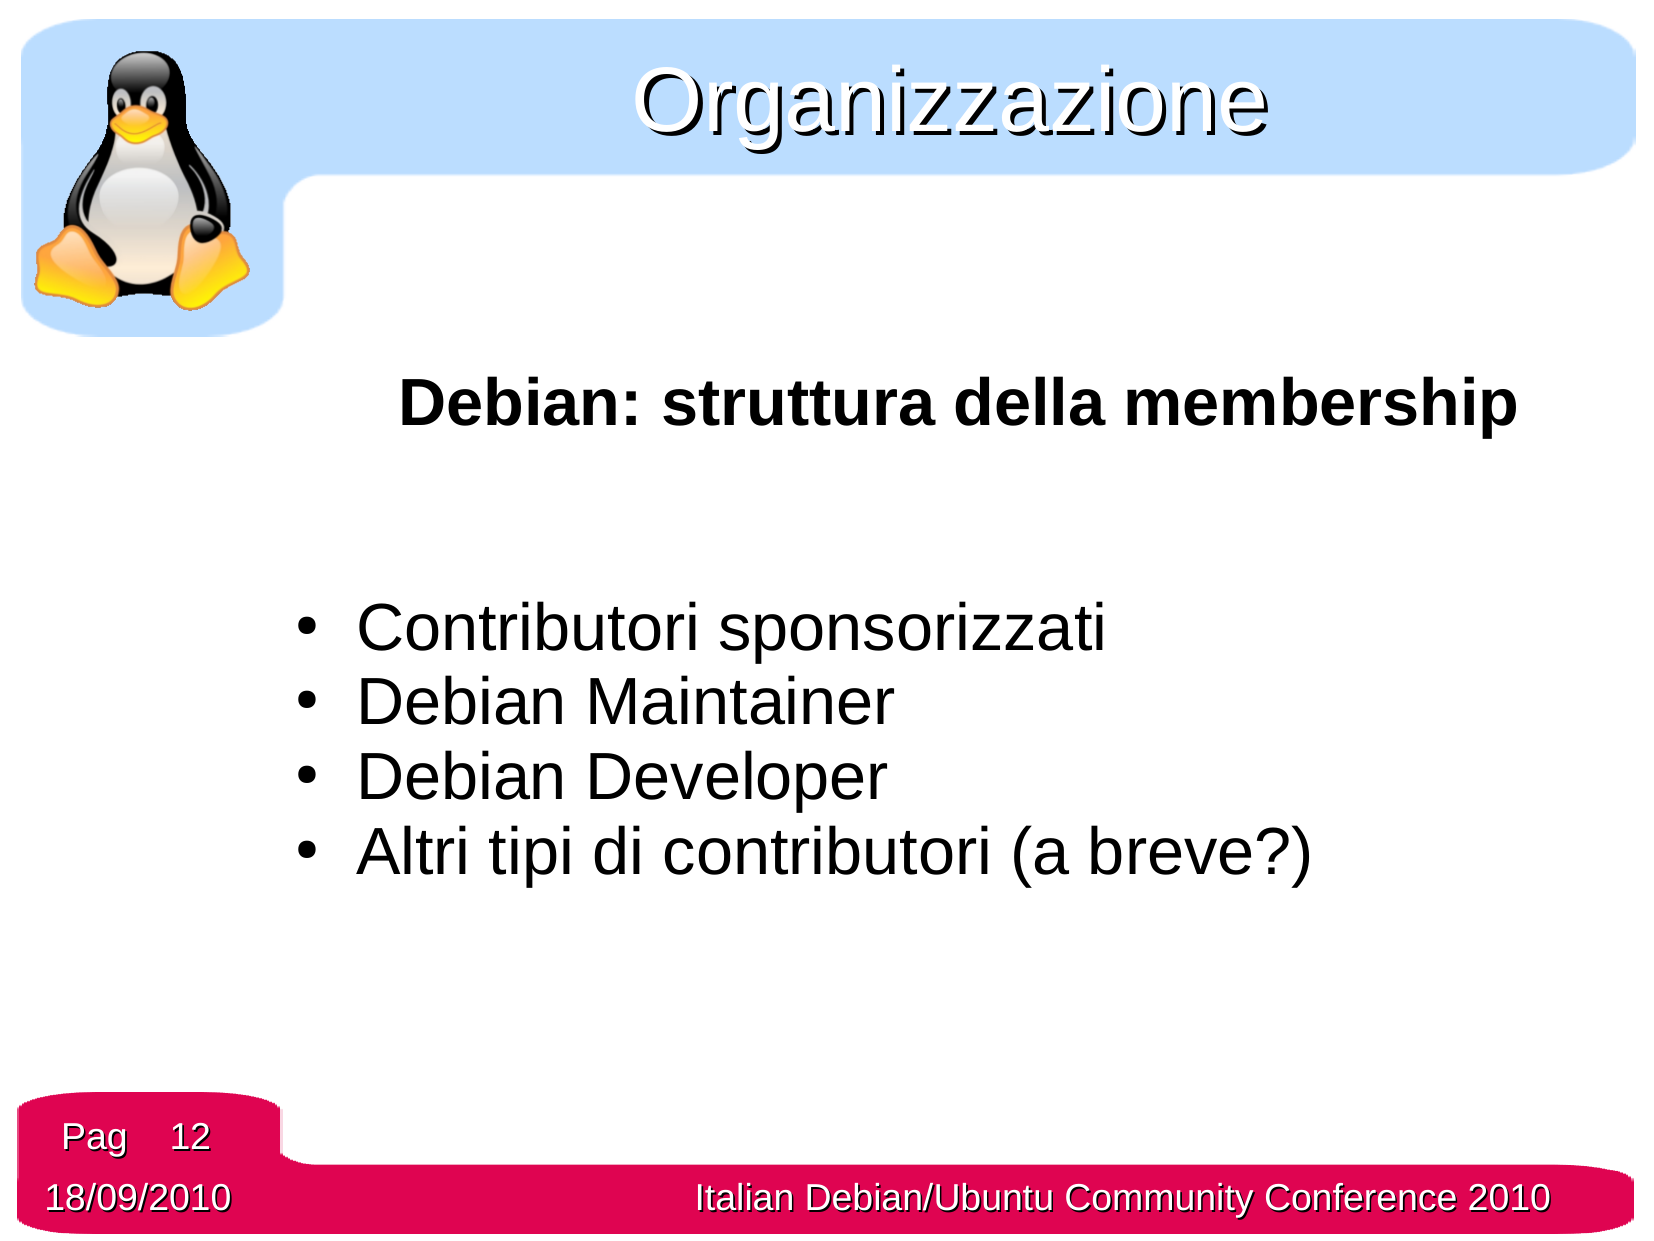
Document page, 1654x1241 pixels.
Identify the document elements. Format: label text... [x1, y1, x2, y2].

text_box Italian Debian/Ubuntu Community Conference 2010 [680, 1169, 1566, 1241]
title Organizzazione [265, 3, 1636, 196]
text_box Pag <numero> [46, 1108, 266, 1182]
text_box 18/09/2010 [29, 1169, 296, 1241]
picture [17, 1092, 1634, 1234]
picture [21, 19, 1636, 337]
subtitle Debian: struttura della membership Contributori sponsorizzati Debian Maintainer Debian Developer Altri tipi di contributori (a breve?) [295, 206, 1625, 1123]
